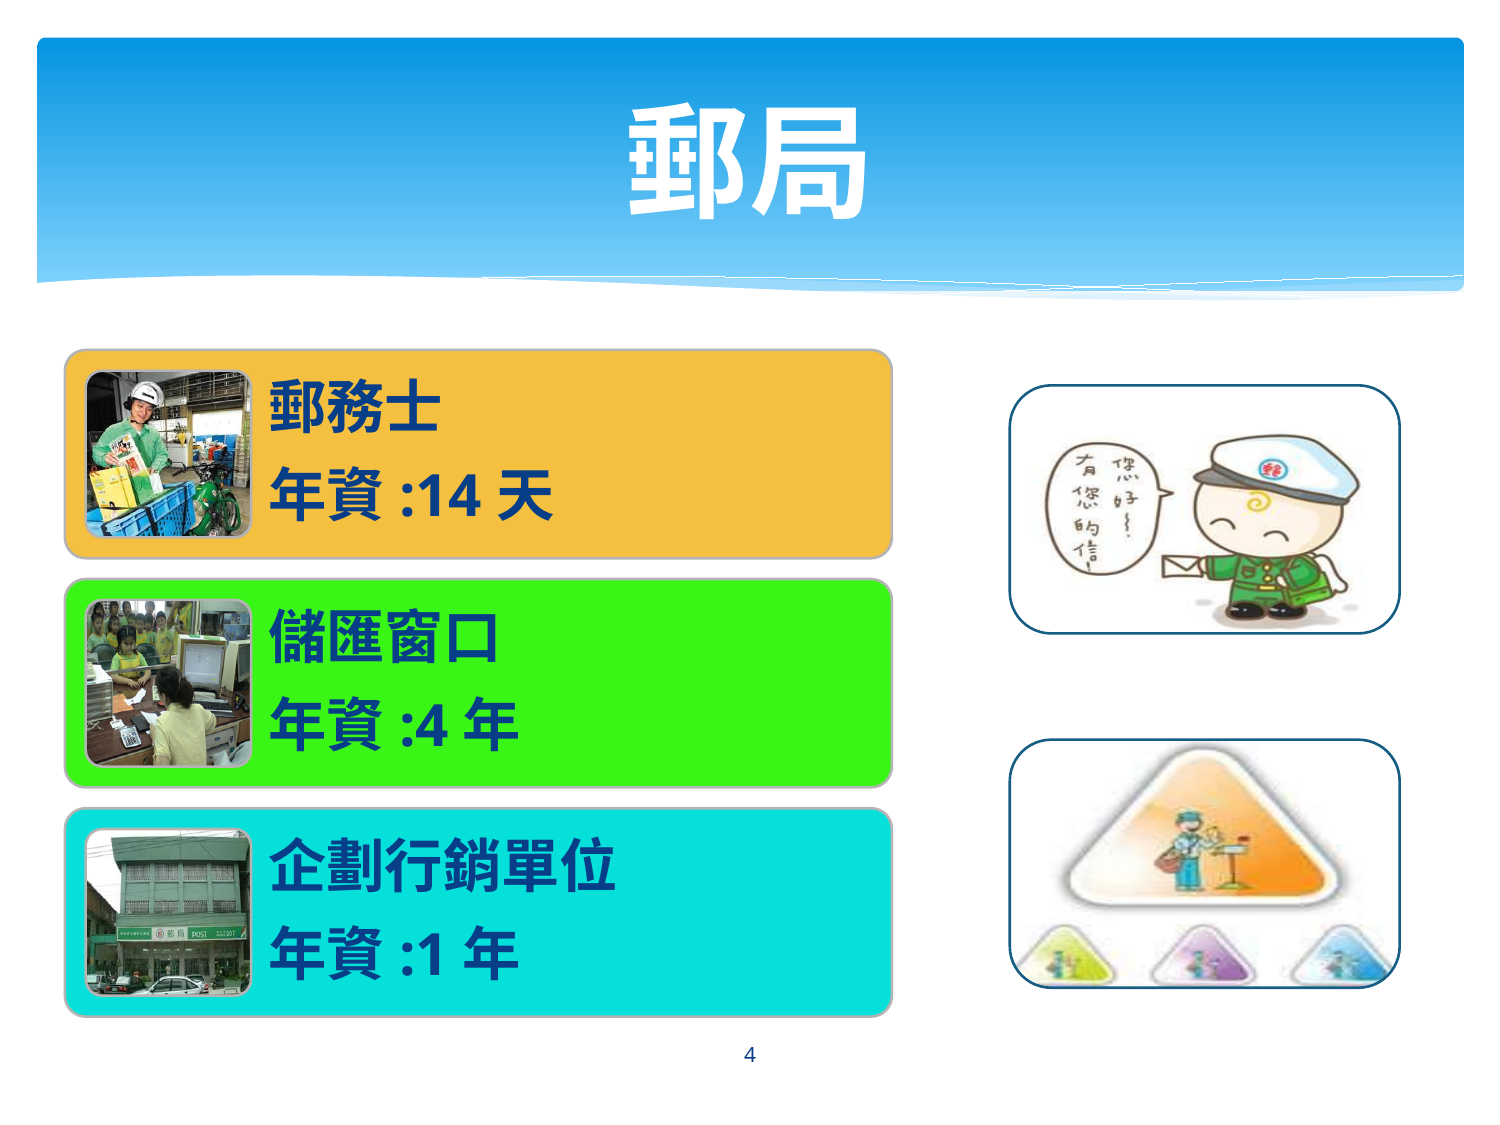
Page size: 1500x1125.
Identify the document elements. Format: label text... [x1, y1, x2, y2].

text_box [85, 370, 252, 538]
text_box 郵務士 年資:14天 [64, 349, 892, 559]
text_box [1009, 385, 1400, 634]
text_box [1009, 739, 1400, 988]
text_box 企劃行銷單位 年資:1年 [64, 808, 892, 1017]
text_box 4 [654, 1025, 846, 1086]
text_box 儲匯窗口 年資:4年 [64, 579, 892, 788]
text_box [85, 599, 252, 767]
title 郵局 [75, 55, 1426, 262]
text_box [85, 829, 252, 996]
